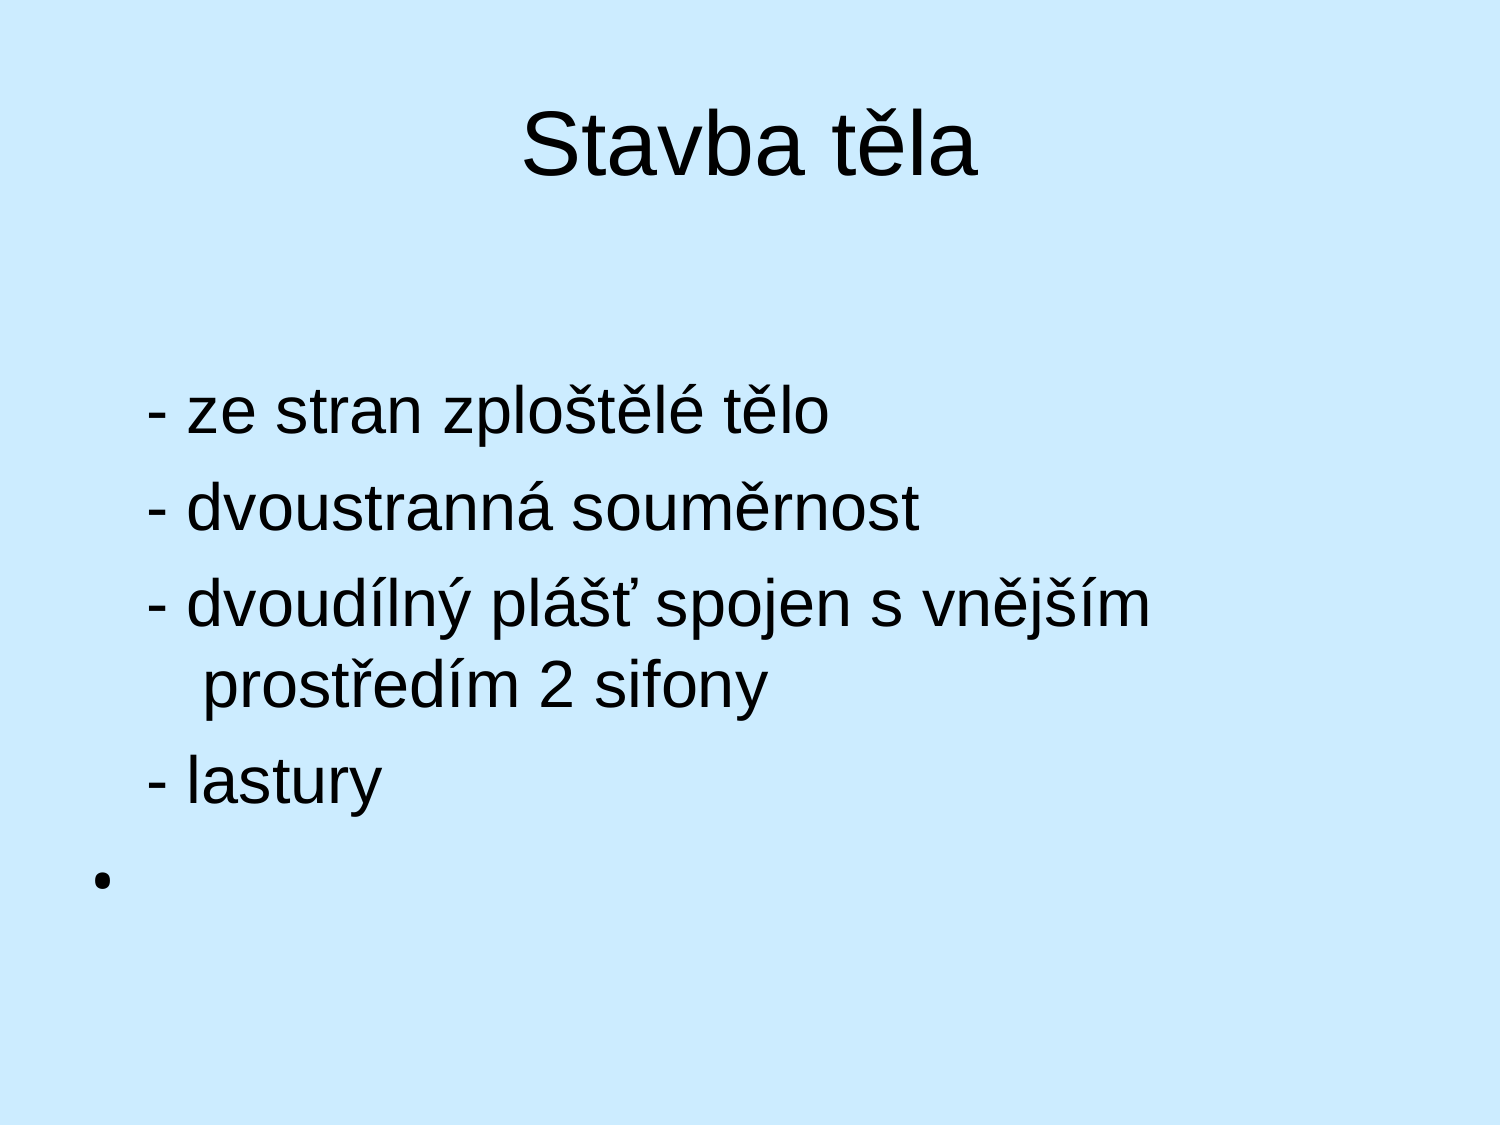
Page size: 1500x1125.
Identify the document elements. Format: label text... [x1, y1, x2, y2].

list - ze stran zploštělé tělo - dvoustranná souměrnost - dvoudílný plášť spojen s vnějším prostředím 2 sifony - lastury [75, 262, 1426, 1005]
title Stavba těla [75, 45, 1426, 233]
